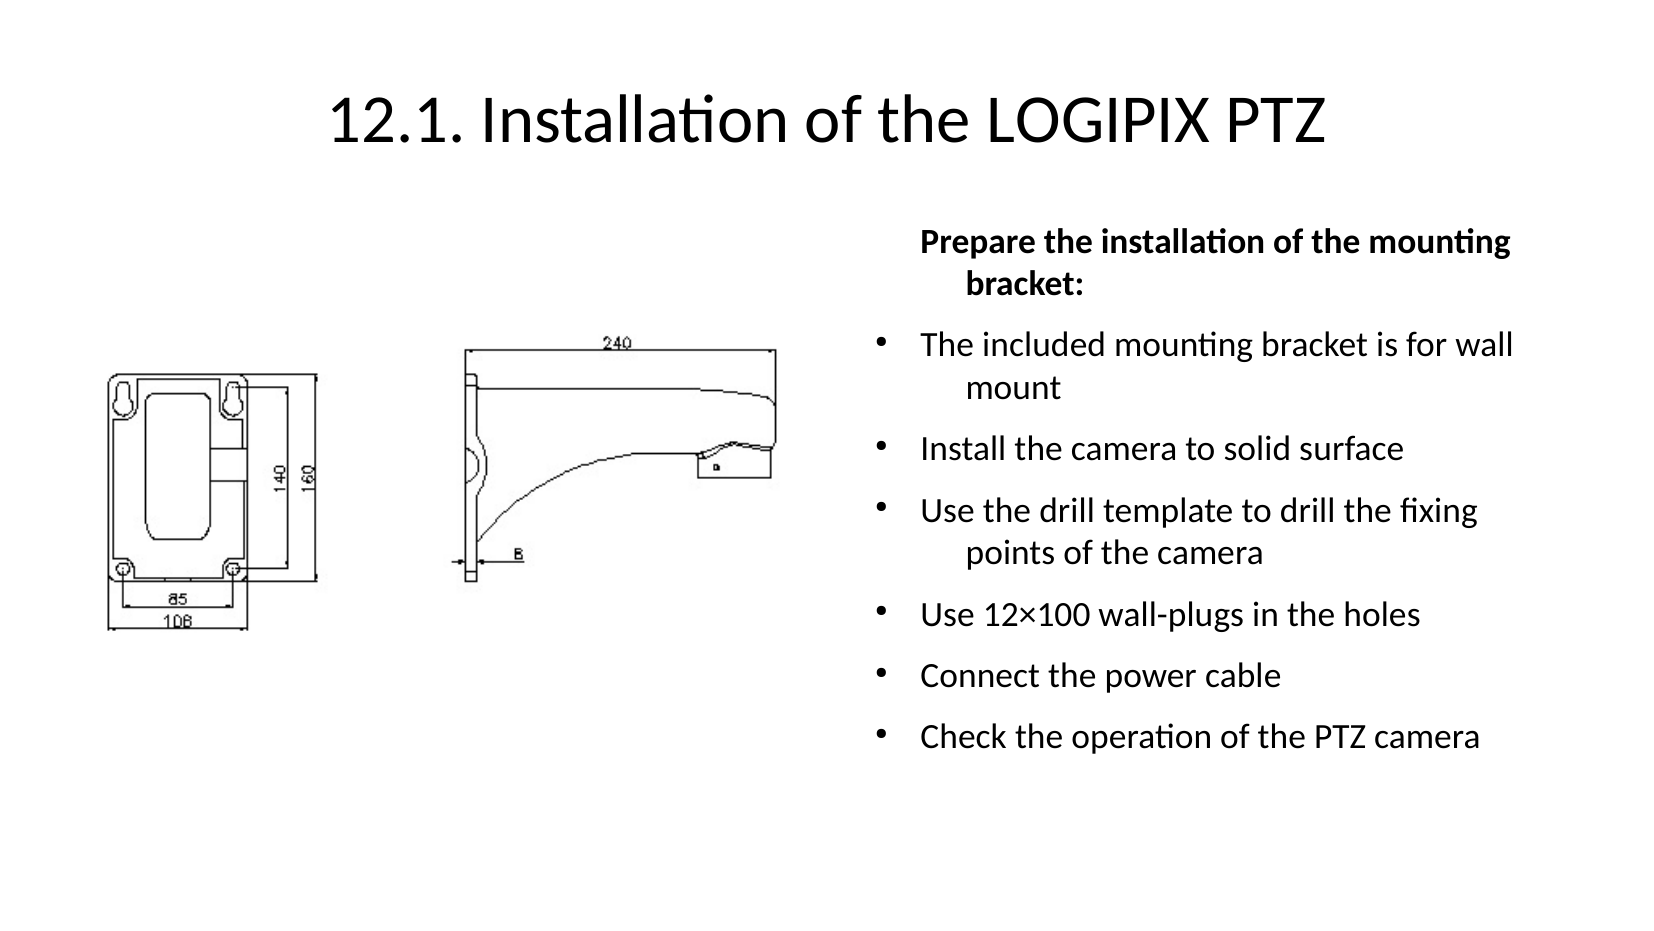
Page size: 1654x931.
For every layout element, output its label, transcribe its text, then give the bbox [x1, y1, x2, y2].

picture [82, 322, 809, 652]
title 12.1. Installation of the LOGIPIX PTZ [82, 73, 1571, 157]
list Prepare the installation of the mounting bracket: The included mounting bracket is for wall mount Install the camera to solid surface Use the drill template to drill the fixing points of the camera Use 12×100 wall-plugs in the holes Connect the power cable Check the operation of the PTZ camera [845, 217, 1572, 758]
